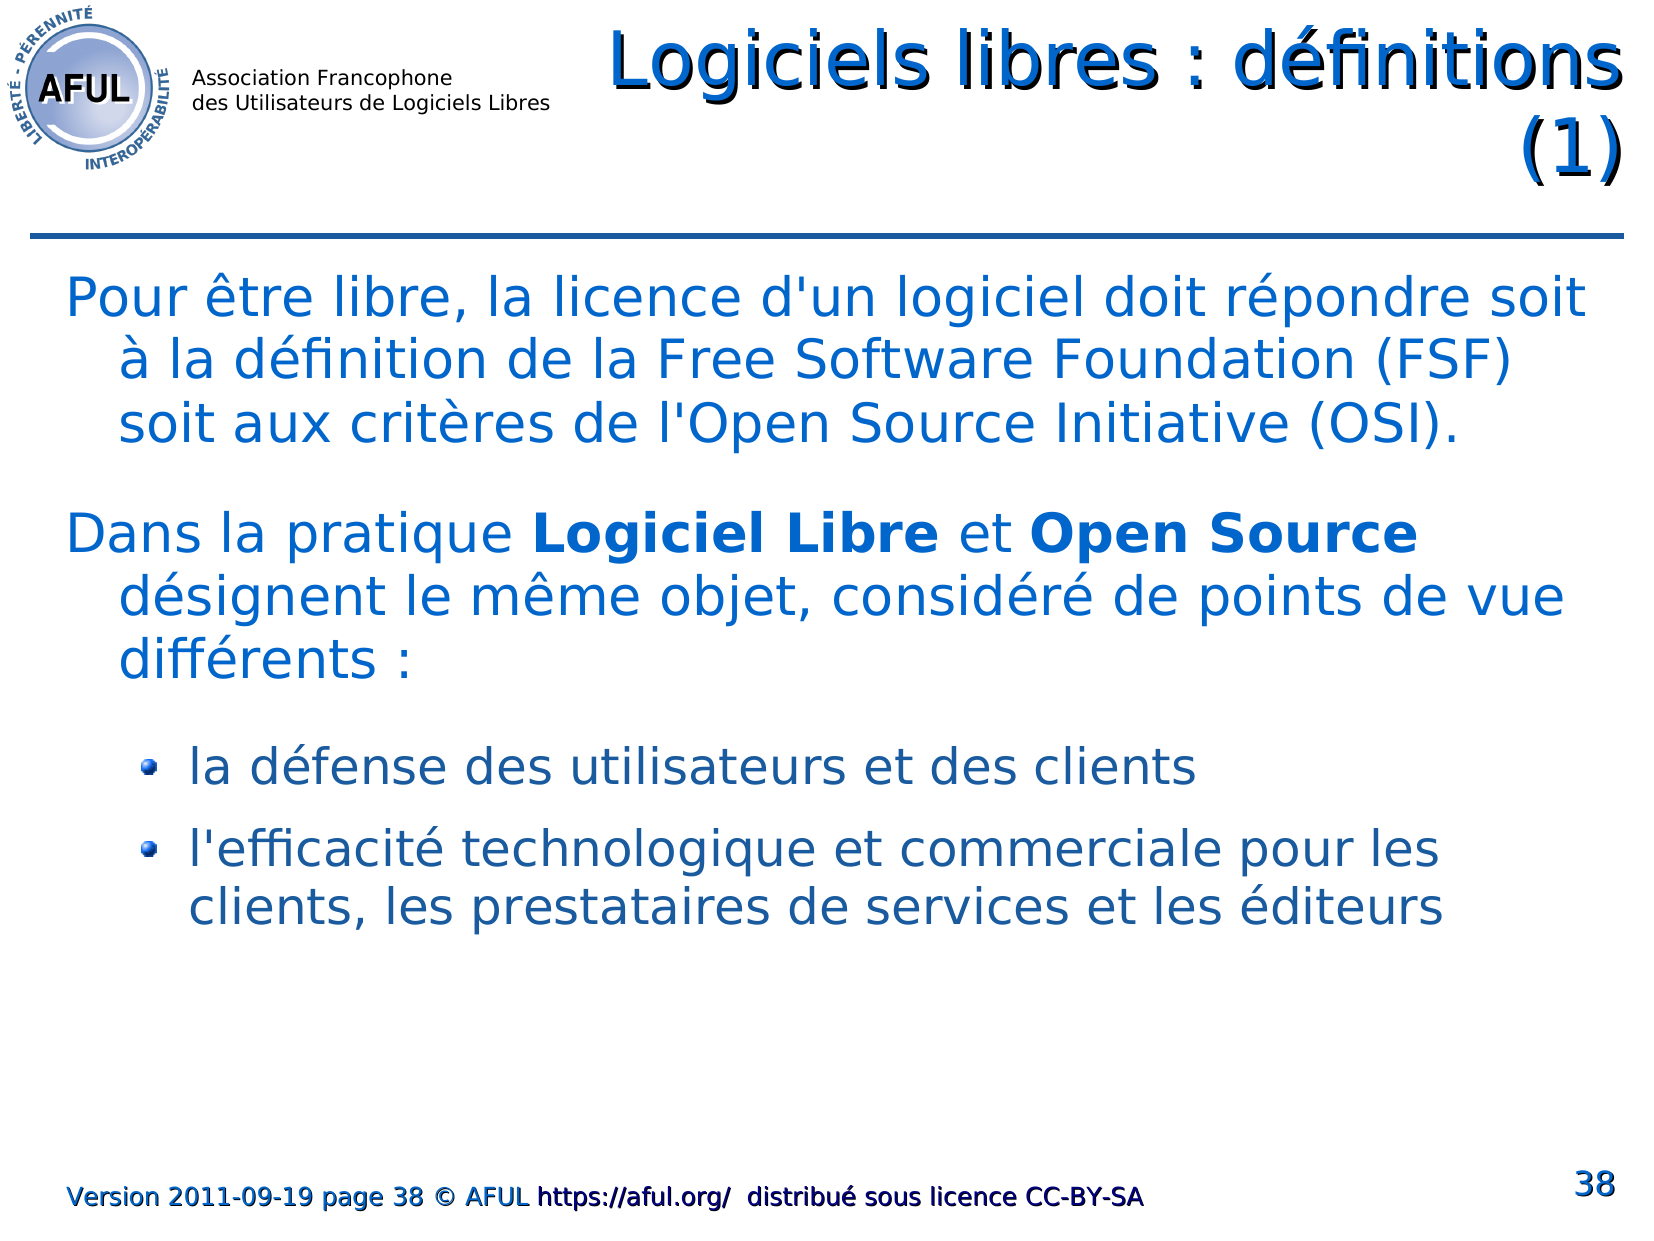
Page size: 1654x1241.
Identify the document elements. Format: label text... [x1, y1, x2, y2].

picture [0, 0, 178, 178]
list Pour être libre, la licence d'un logiciel doit répondre soit à la définition de la Free Software Foundation (FSF) soit aux critères de l'Open Source Initiative (OSI). Dans la pratique Logiciel Libre et Open Source désignent le même objet, considéré de points de vue différents : la défense des utilisateurs et des clients l'efficacité technologique et commerciale pour les clients, les prestataires de services et les éditeurs [47, 265, 1595, 1196]
title Logiciels libres : définitions (1) [501, 7, 1625, 200]
